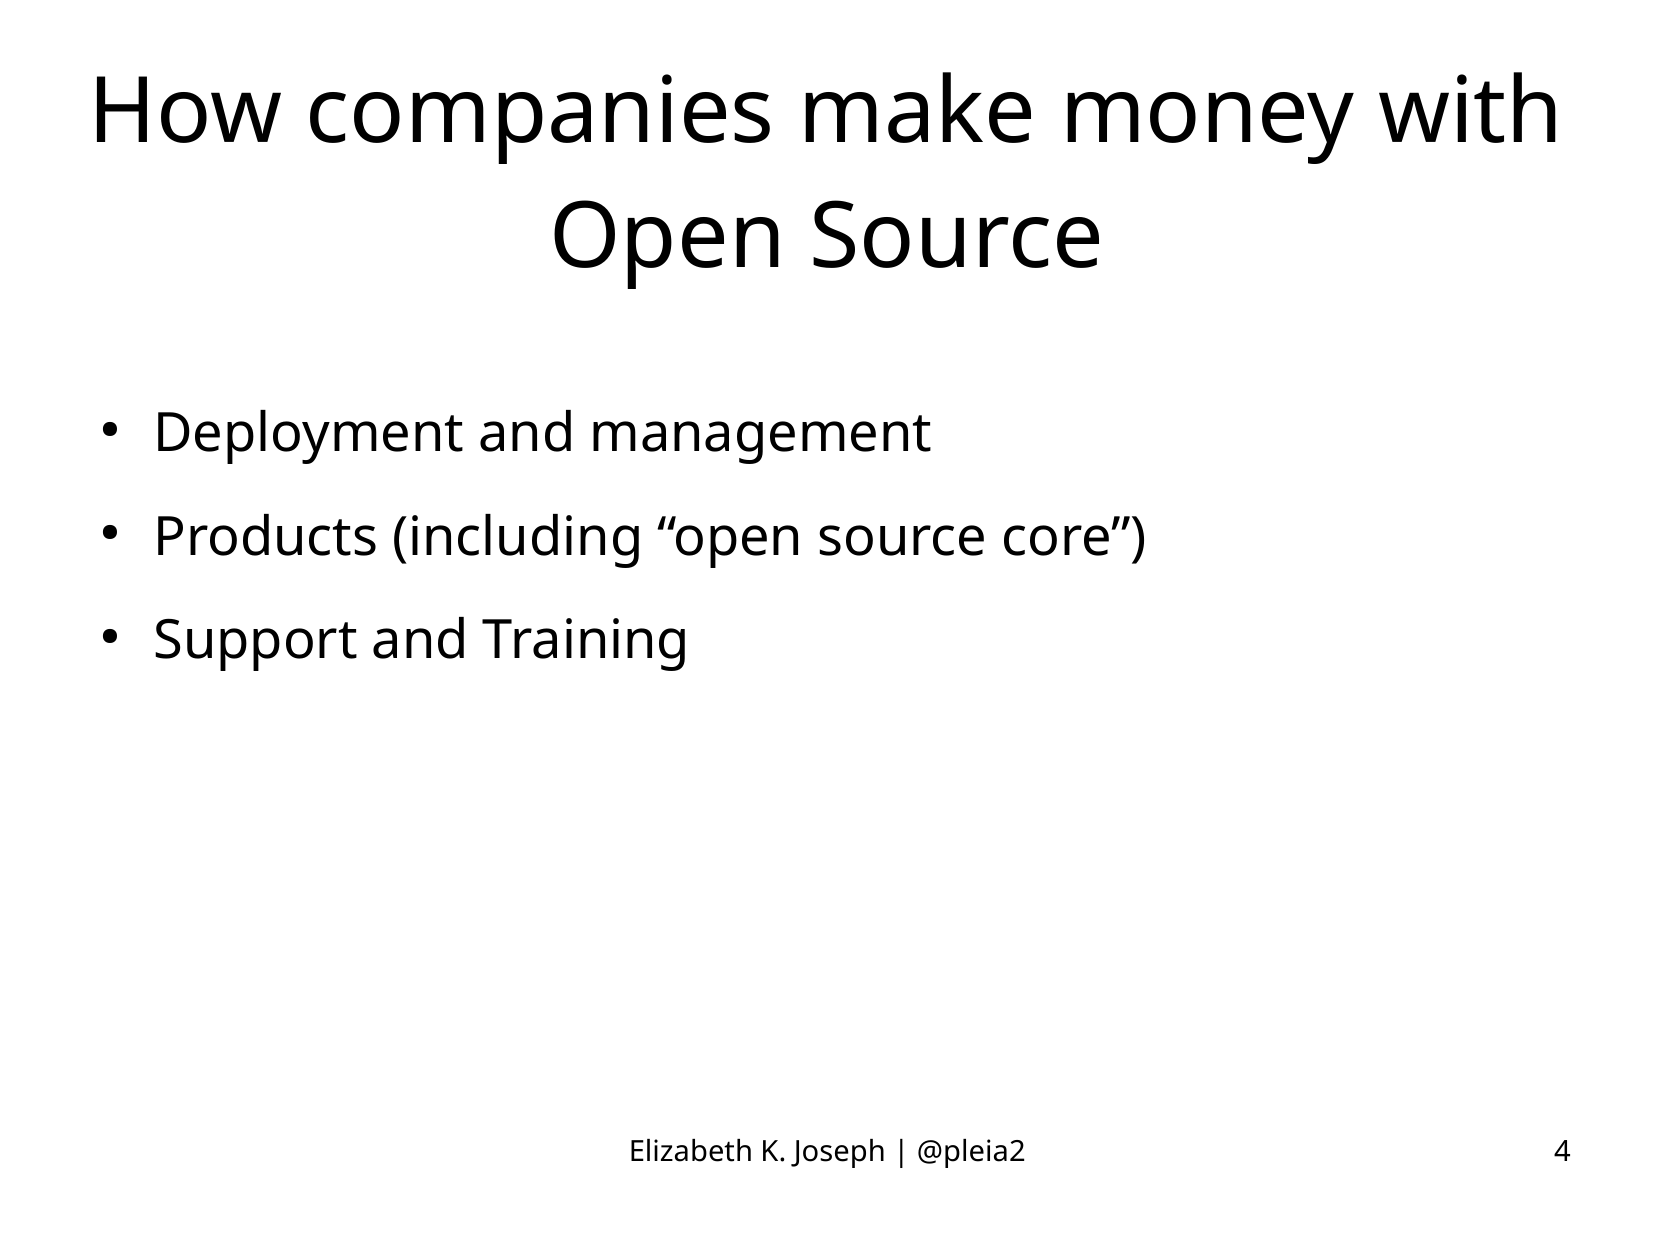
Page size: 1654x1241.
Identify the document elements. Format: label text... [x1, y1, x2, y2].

list Deployment and management Products (including “open source core”) Support and Training [82, 290, 1571, 1010]
title How companies make money with Open Source [82, 14, 1571, 290]
